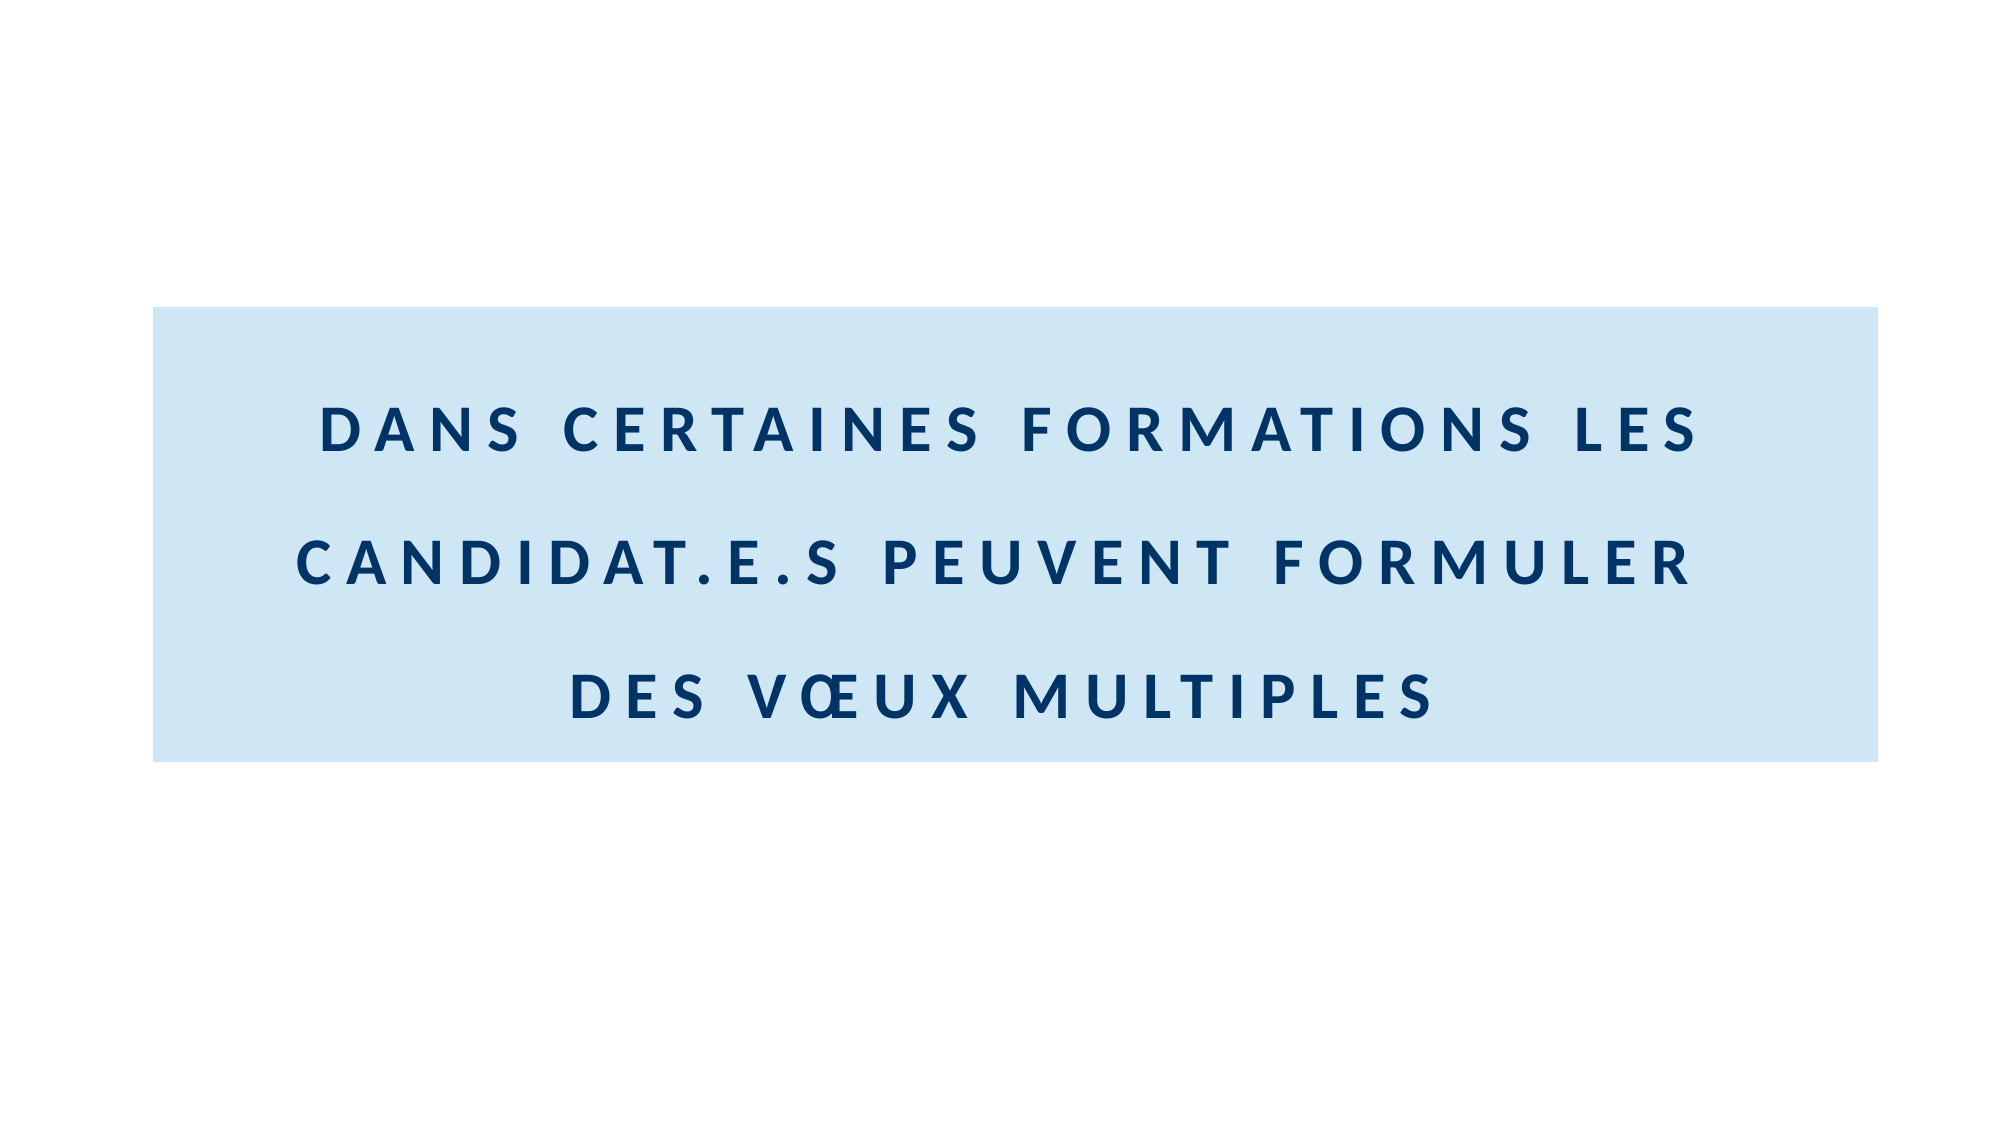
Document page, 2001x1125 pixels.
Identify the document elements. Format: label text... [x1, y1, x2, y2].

title DANS CERTAINES FORMATIONS LES CANDIDAT.E.S PEUVENT FORMULER DES VŒUX MULTIPLES [153, 307, 1878, 763]
